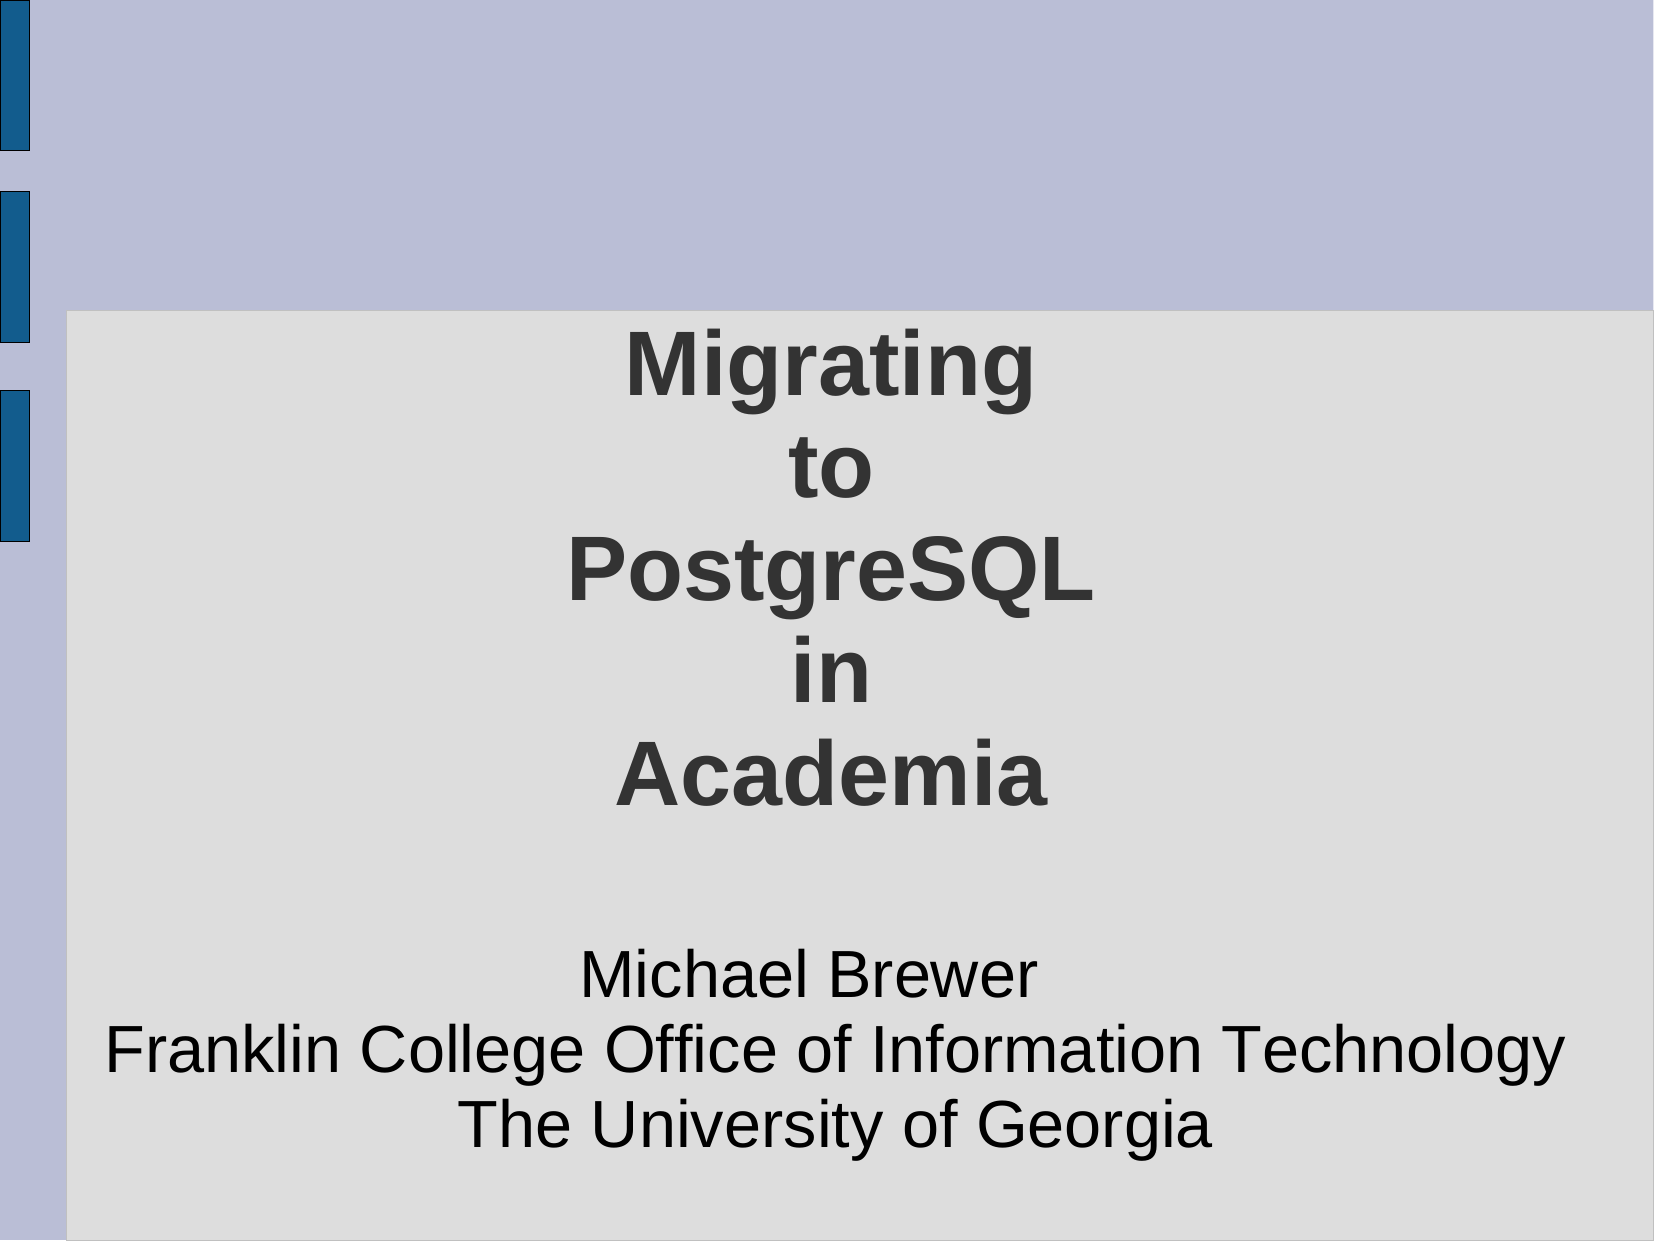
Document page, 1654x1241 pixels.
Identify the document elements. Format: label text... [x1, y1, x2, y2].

list Michael Brewer Franklin College Office of Information Technology The University of Georgia [33, 937, 1568, 1162]
title Migrating to PostgreSQL in Academia [125, 312, 1538, 826]
